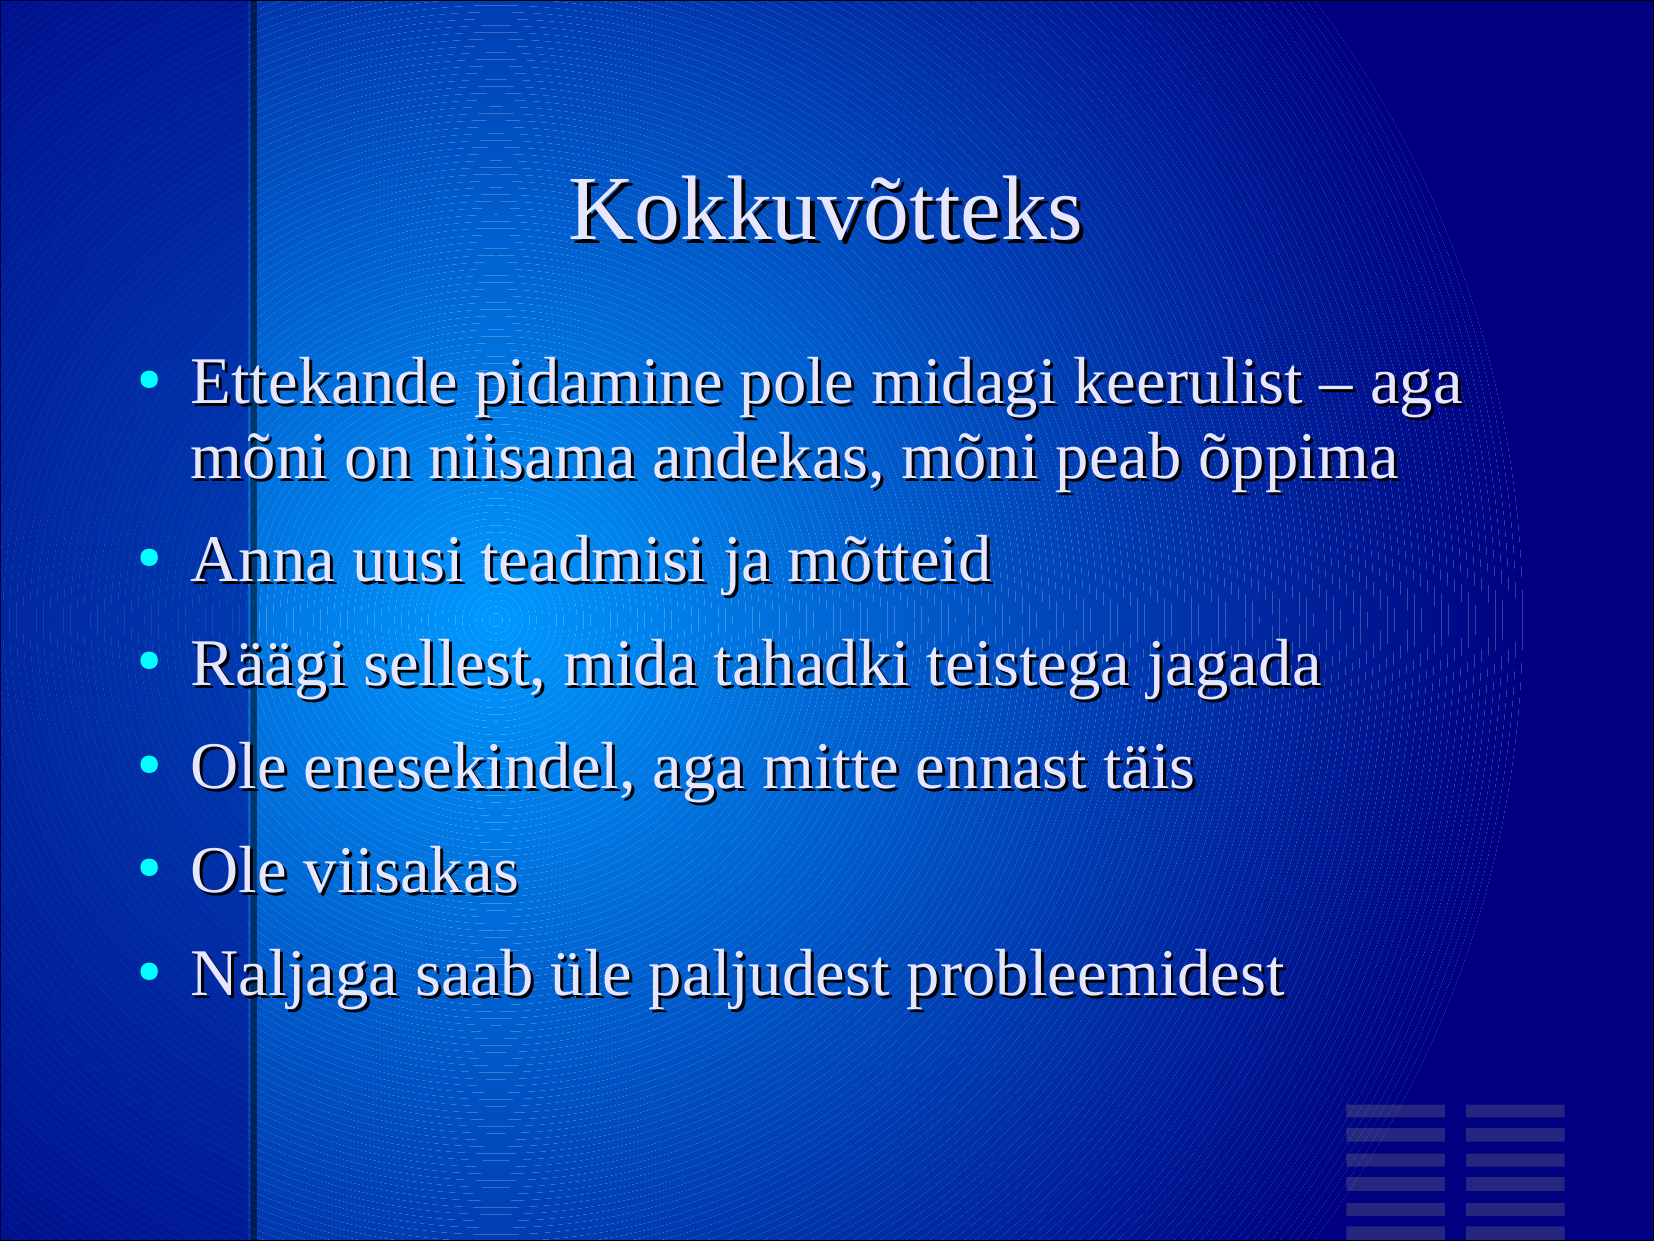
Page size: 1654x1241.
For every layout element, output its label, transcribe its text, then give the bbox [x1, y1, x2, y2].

list Ettekande pidamine pole midagi keerulist – aga mõni on niisama andekas, mõni peab õppima Anna uusi teadmisi ja mõtteid Räägi sellest, mida tahadki teistega jagada Ole enesekindel, aga mitte ennast täis Ole viisakas Naljaga saab üle paljudest probleemidest [119, 344, 1533, 1164]
title Kokkuvõtteks [119, 104, 1533, 313]
